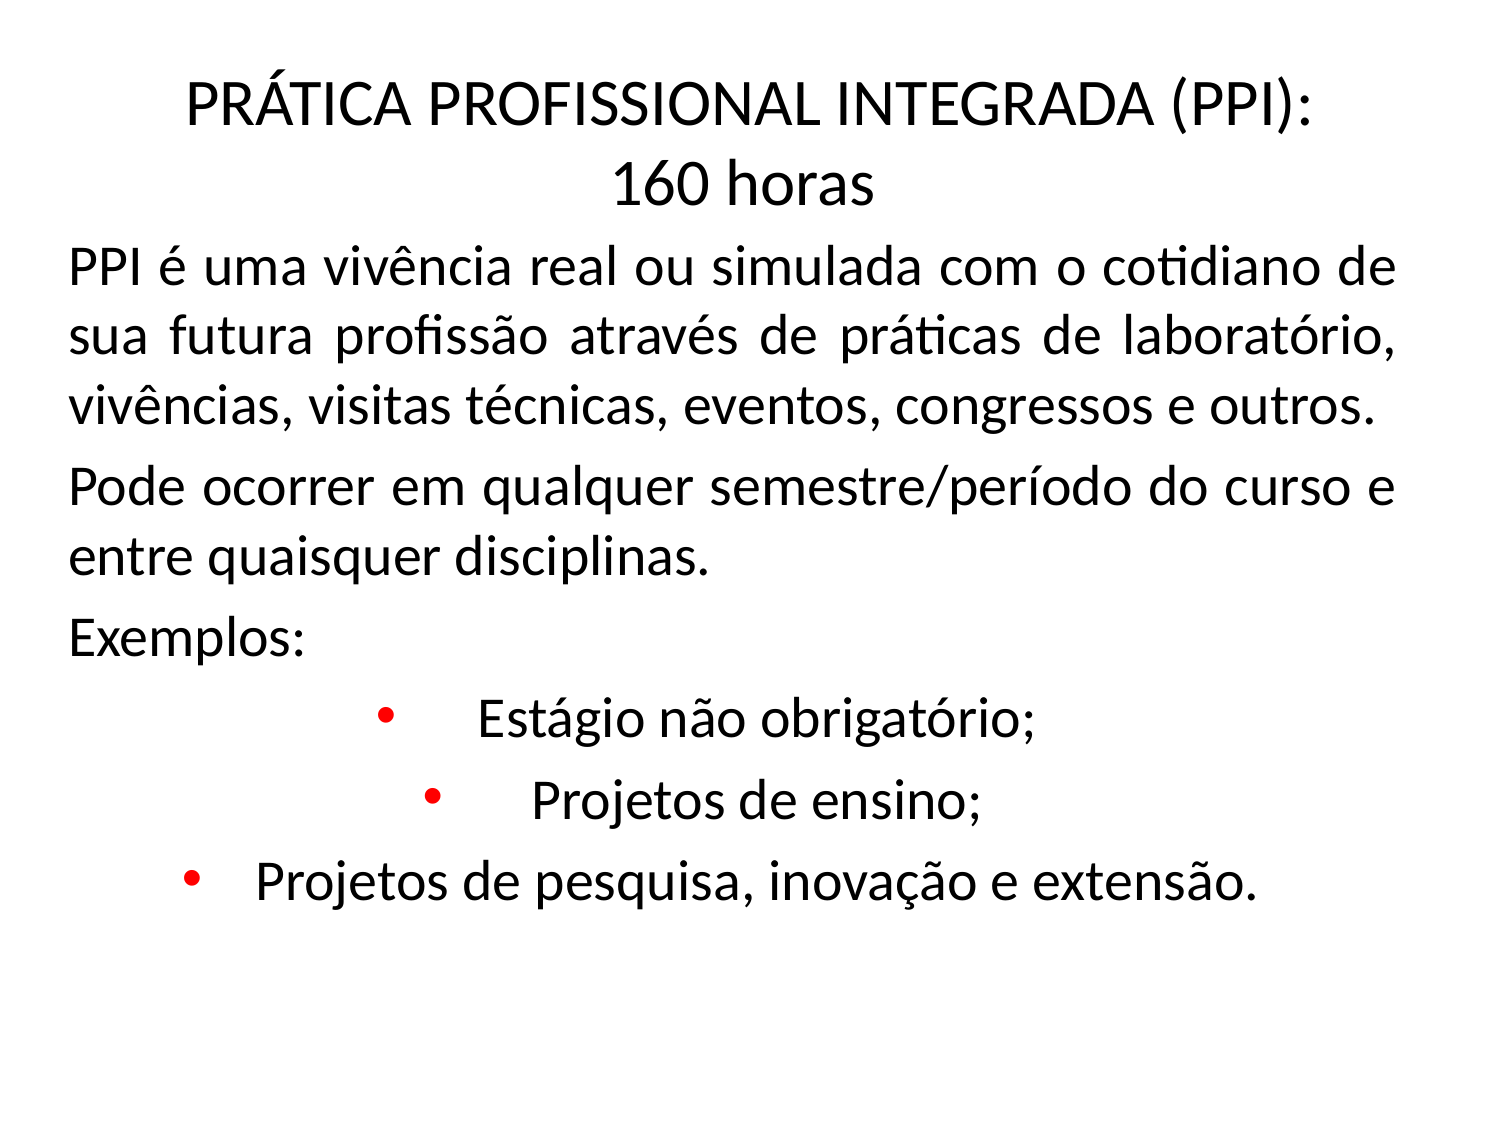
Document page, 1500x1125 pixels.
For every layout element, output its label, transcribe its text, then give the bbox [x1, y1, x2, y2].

title PRÁTICA PROFISSIONAL INTEGRADA (PPI): 160 horas [75, 45, 1425, 233]
list PPI é uma vivência real ou simulada com o cotidiano de sua futura profissão através de práticas de laboratório, vivências, visitas técnicas, eventos, congressos e outros. Pode ocorrer em qualquer semestre/período do curso e entre quaisquer disciplinas. Exemplos: Estágio não obrigatório; Projetos de ensino; Projetos de pesquisa, inovação e extensão. [53, 219, 1414, 963]
